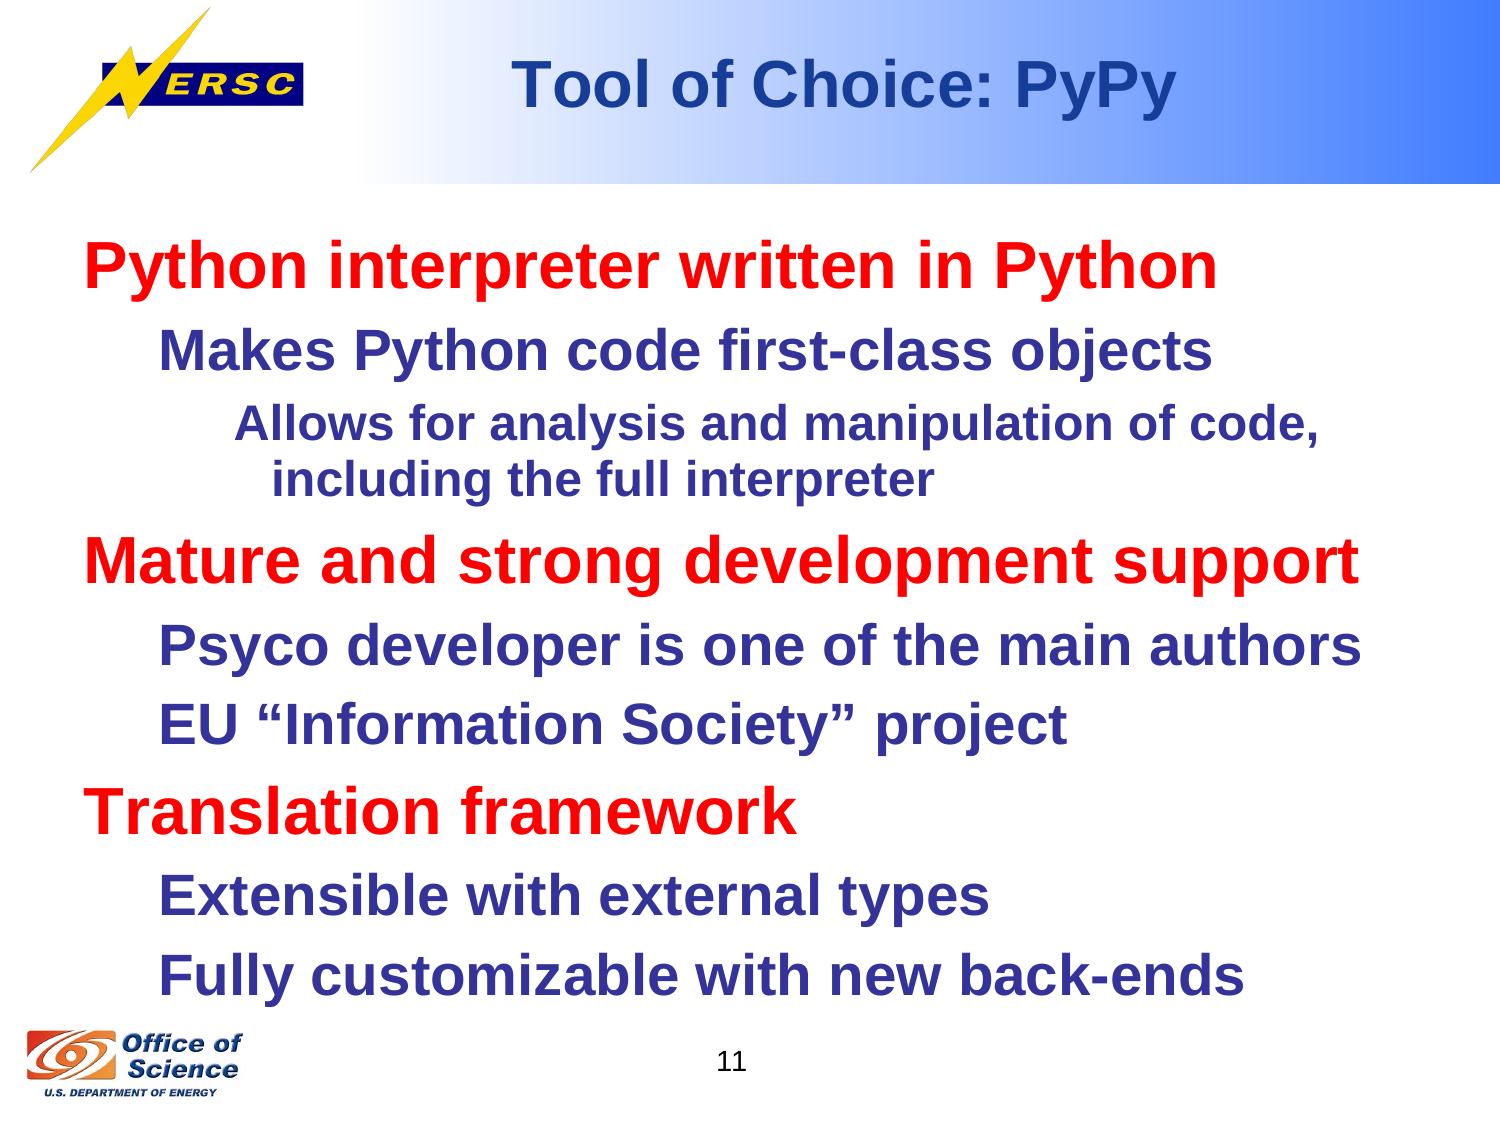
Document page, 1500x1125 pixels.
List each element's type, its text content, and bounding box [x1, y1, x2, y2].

picture [22, 1026, 246, 1100]
list Python interpreter written in Python Makes Python code first-class objects Allows for analysis and manipulation of code, including the full interpreter Mature and strong development support Psyco developer is one of the main authors EU “Information Society” project Translation framework Extensible with external types Fully customizable with new back-ends [83, 228, 1465, 1008]
picture [0, 0, 352, 182]
title Tool of Choice: PyPy [364, 13, 1326, 156]
